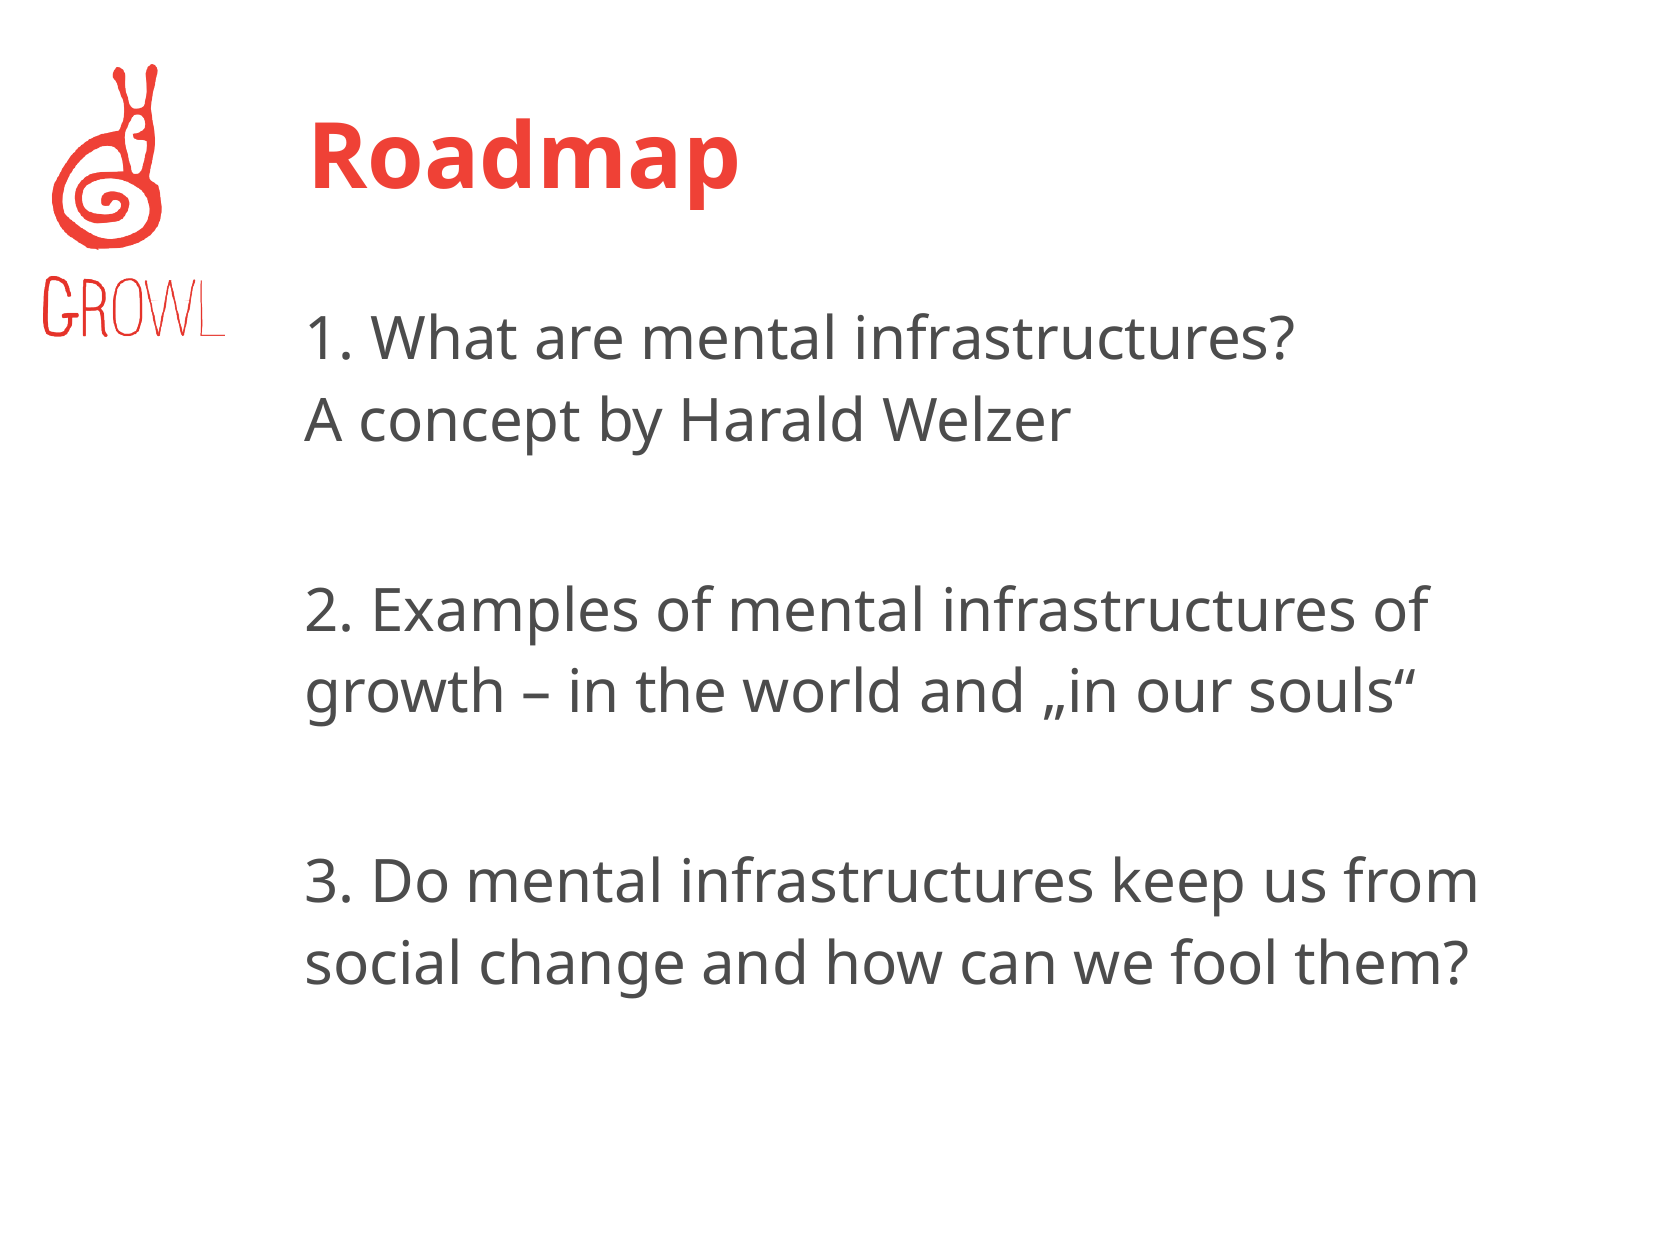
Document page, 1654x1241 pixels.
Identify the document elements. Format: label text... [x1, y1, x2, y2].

list 1. What are mental infrastructures? A concept by Harald Welzer 2. Examples of mental infrastructures of growth – in the world and „in our souls“ 3. Do mental infrastructures keep us from social change and how can we fool them? [304, 295, 1536, 1015]
title Roadmap [307, 68, 1571, 237]
picture [43, 64, 225, 337]
